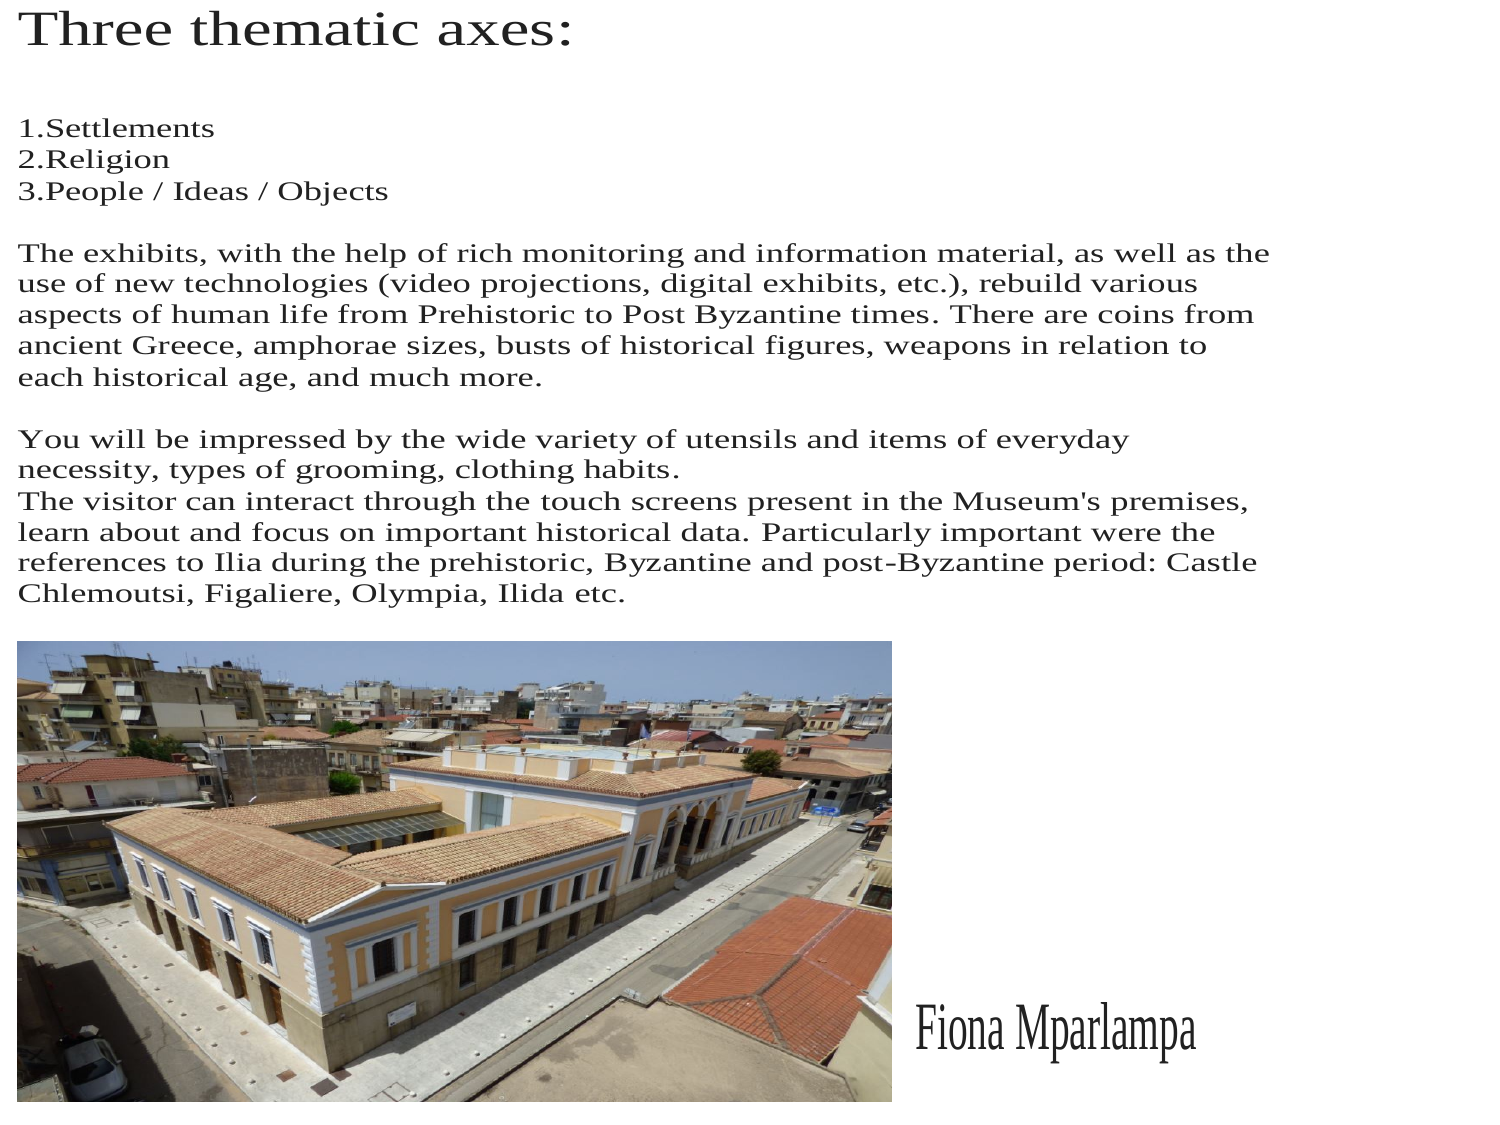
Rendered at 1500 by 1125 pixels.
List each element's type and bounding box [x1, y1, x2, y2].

picture [915, 987, 1500, 1066]
picture [17, 0, 1282, 610]
picture [17, 641, 892, 1102]
